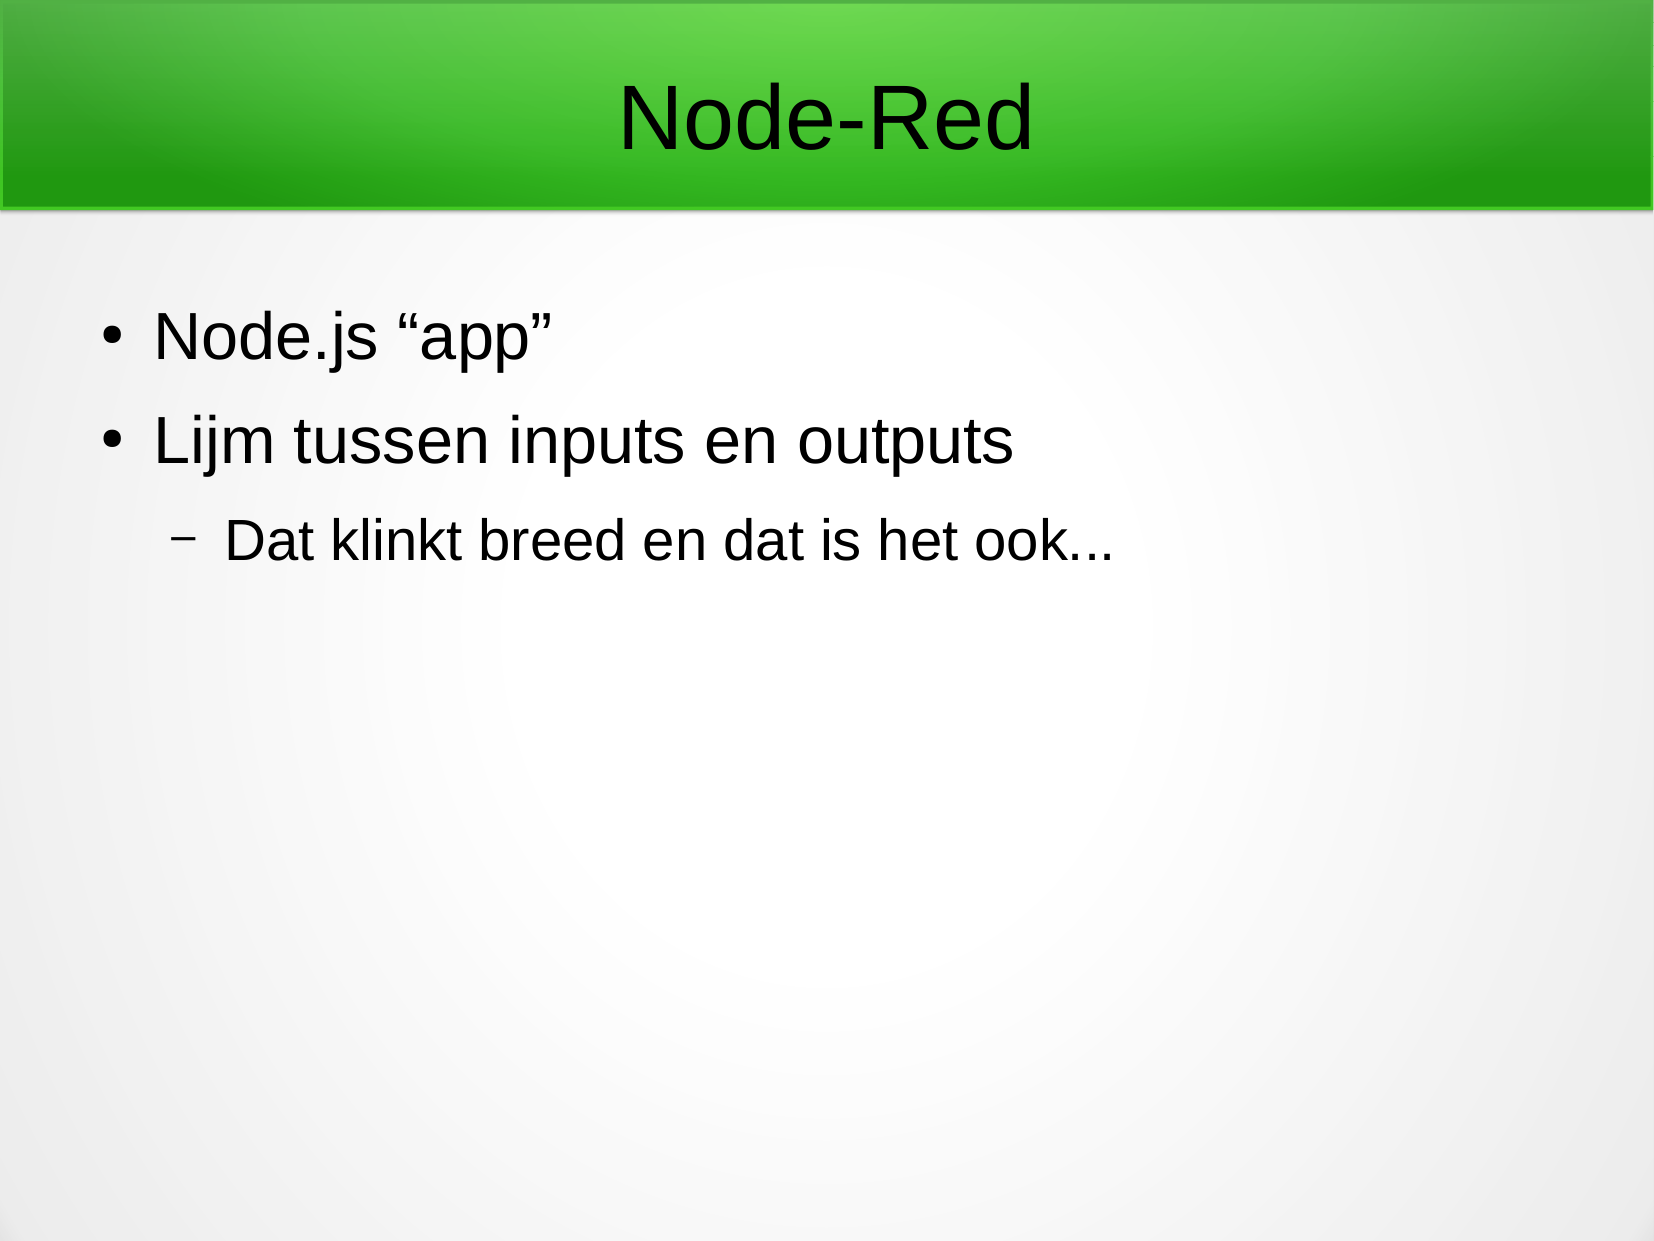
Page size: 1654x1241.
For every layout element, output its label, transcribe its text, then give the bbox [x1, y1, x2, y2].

list Node.js “app” Lijm tussen inputs en outputs Dat klinkt breed en dat is het ook... [82, 299, 1571, 1019]
title Node-Red [82, 47, 1571, 189]
